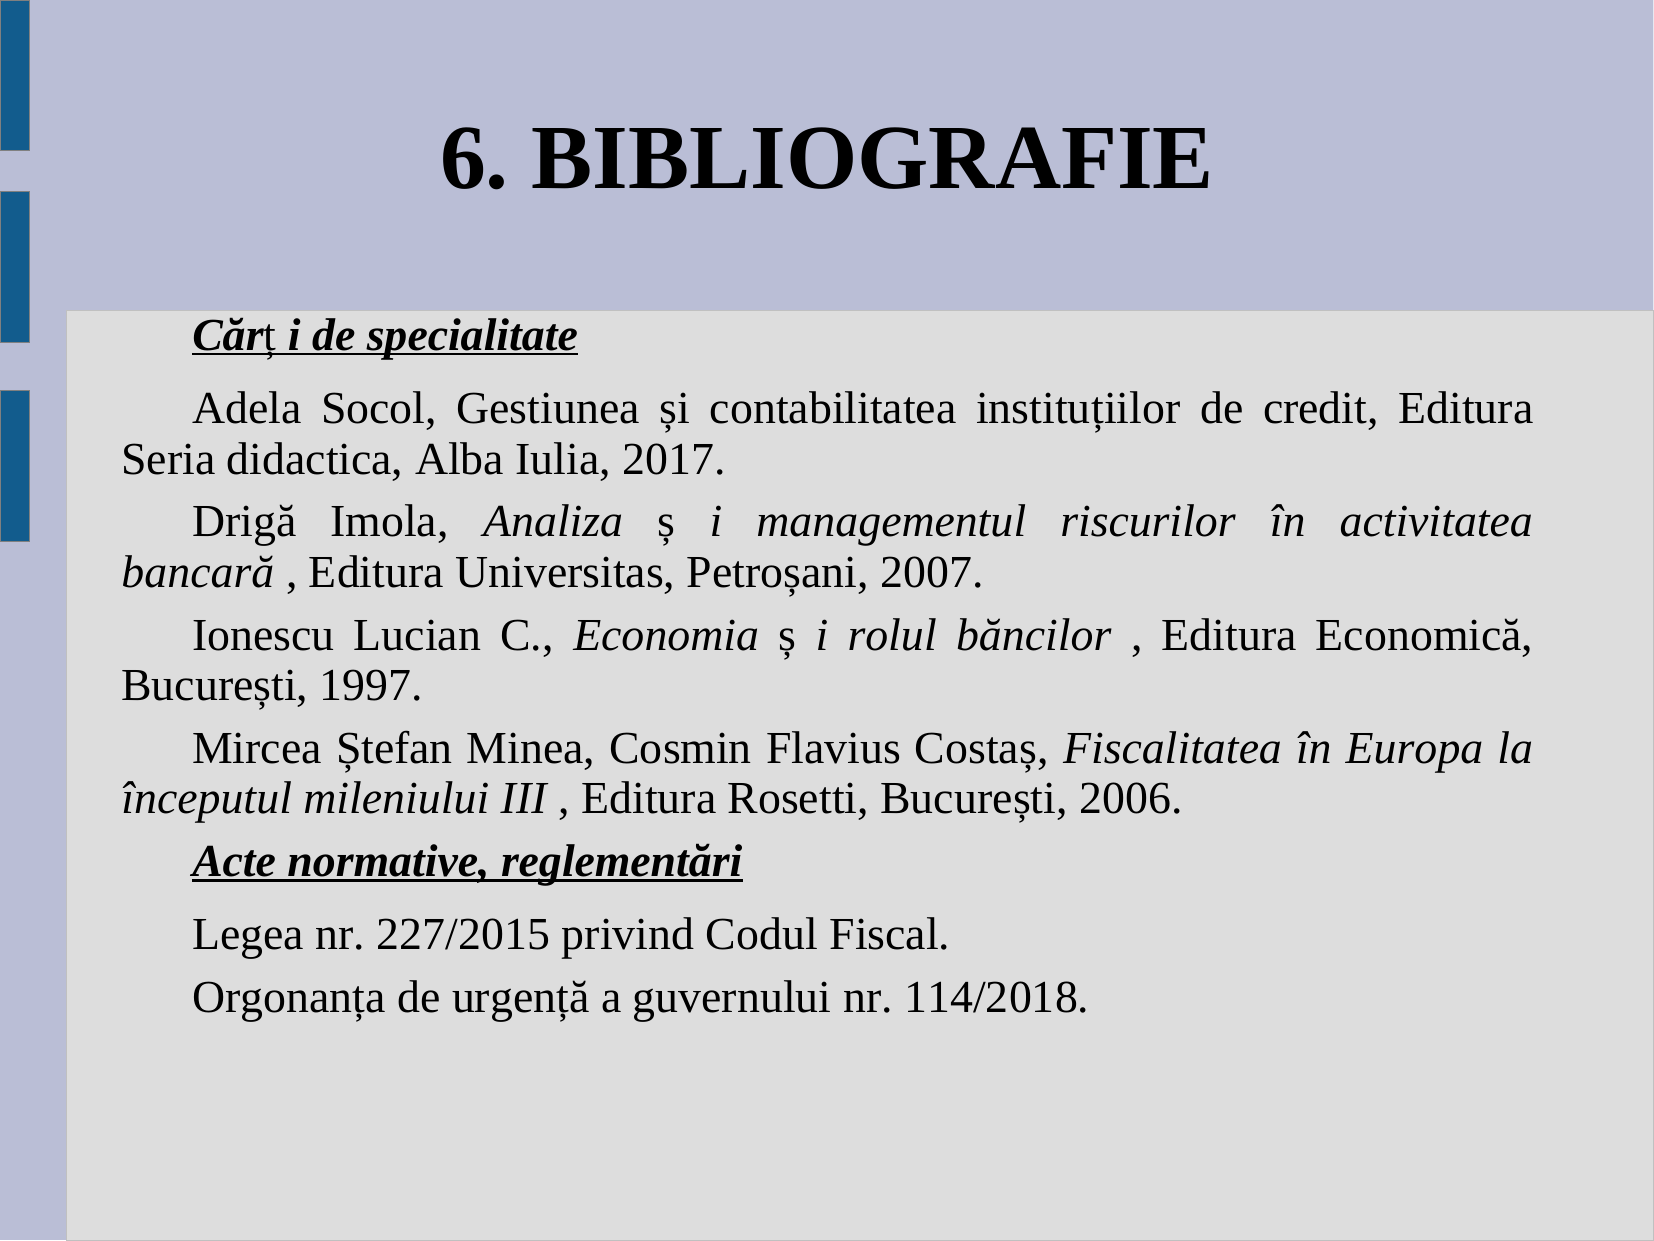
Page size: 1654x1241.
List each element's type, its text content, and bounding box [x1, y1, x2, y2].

title 6. BIBLIOGRAFIE [121, 26, 1534, 234]
list Cărț i de specialitate Adela Socol, Gestiunea și contabilitatea instituțiilor de credit, Editura Seria didactica, Alba Iulia, 2017. Drigă Imola, Analiza ș i managementul riscurilor în activitatea bancară , Editura Universitas, Petroșani, 2007. Ionescu Lucian C., Economia ș i rolul băncilor , Editura Economică, București, 1997. Mircea Ștefan Minea, Cosmin Flavius Costaș, Fiscalitatea în Europa la începutul mileniului III , Editura Rosetti, București, 2006. Acte normative, reglementări Legea nr. 227/2015 privind Codul Fiscal. Orgonanța de urgență a guvernului nr. 114/2018. [121, 309, 1534, 1124]
